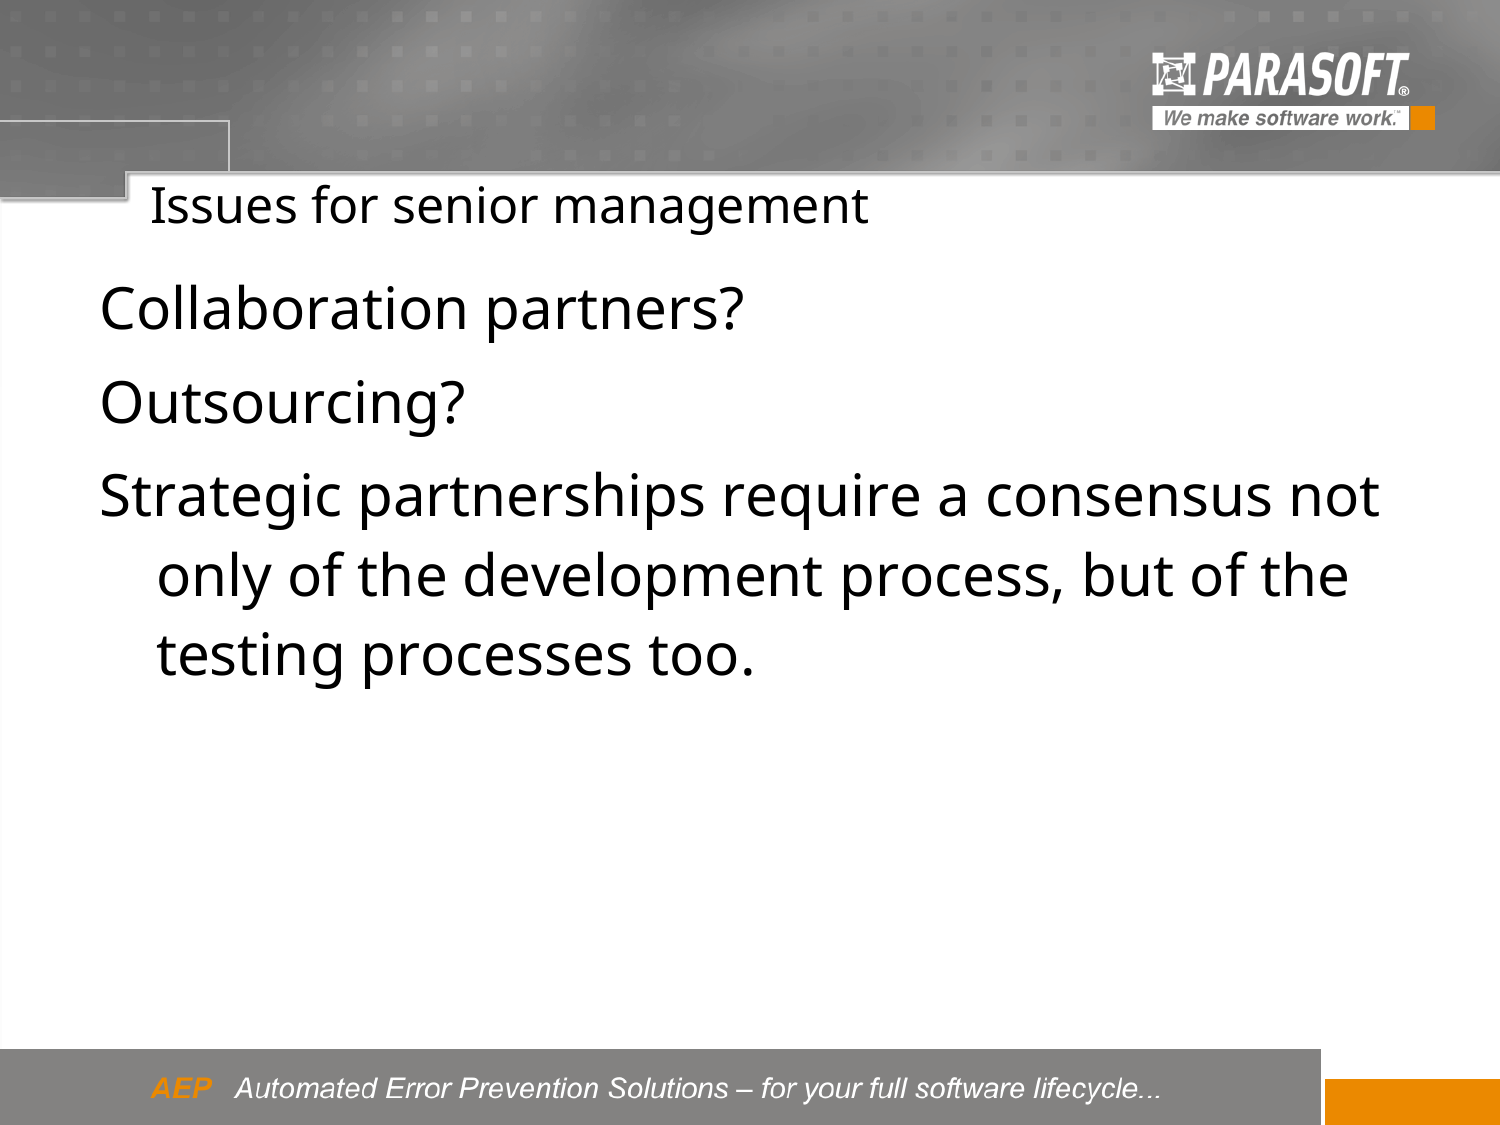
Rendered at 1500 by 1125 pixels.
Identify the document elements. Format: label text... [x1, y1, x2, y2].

picture [0, 0, 1500, 1125]
title Issues for senior management [150, 173, 1426, 235]
list Collaboration partners? Outsourcing? Strategic partnerships require a consensus not only of the development process, but of the testing processes too. [99, 267, 1450, 995]
